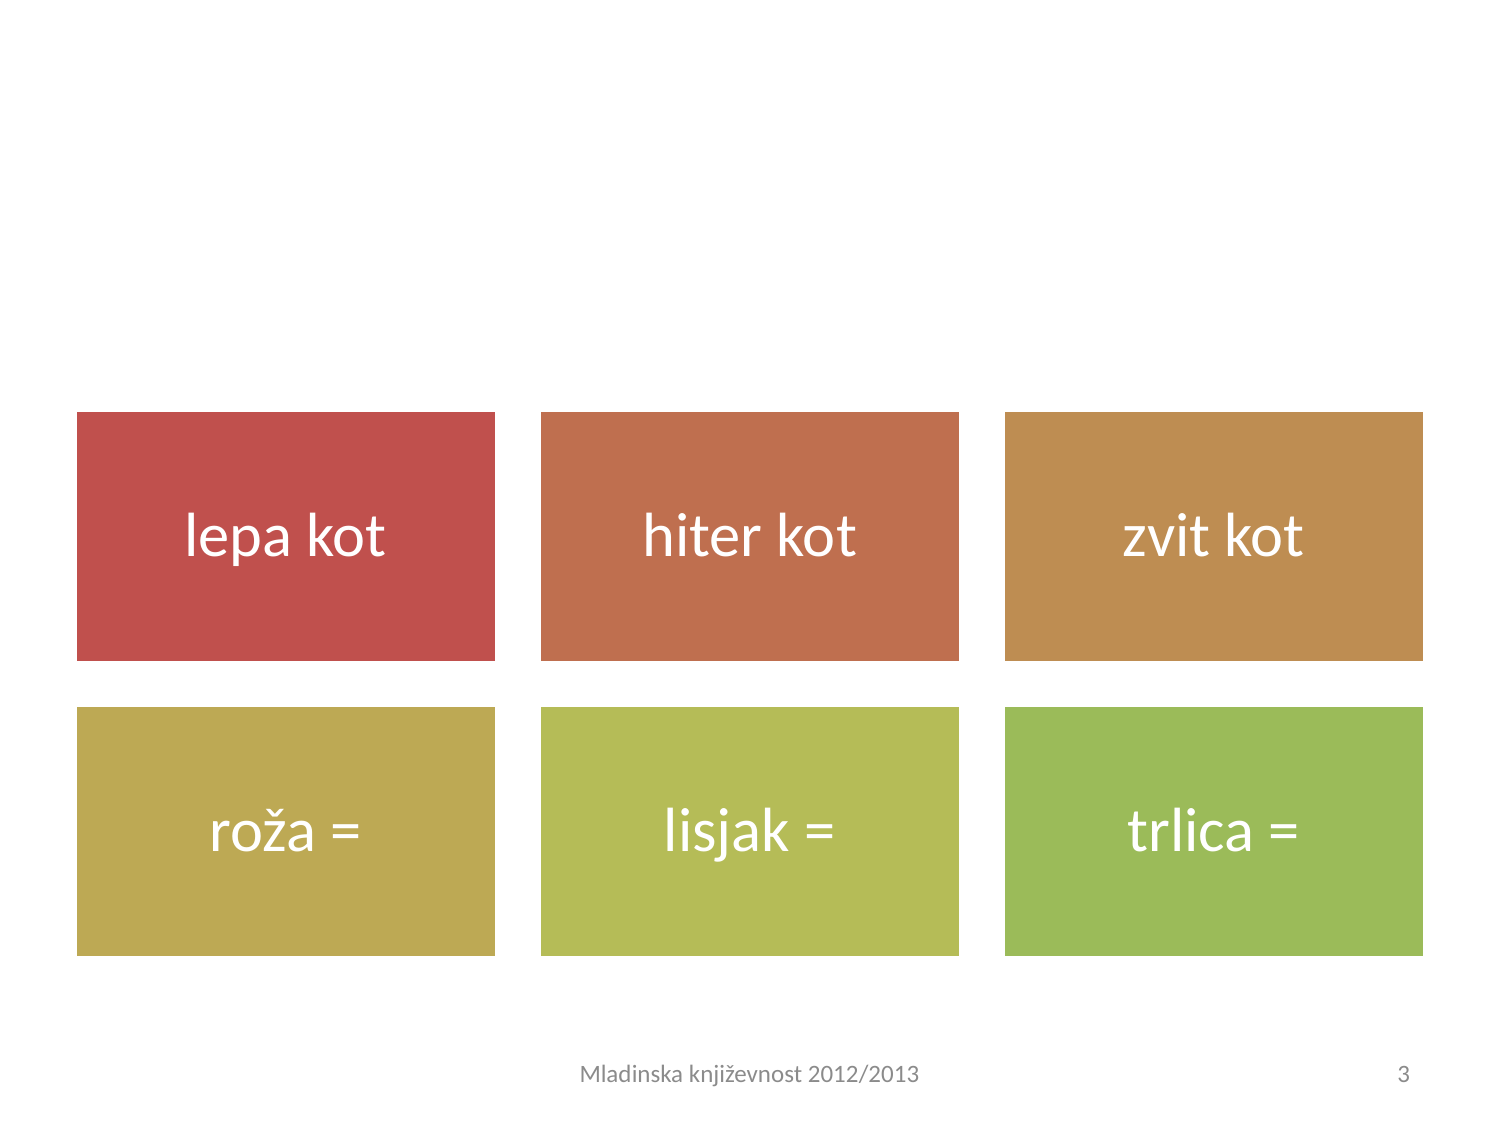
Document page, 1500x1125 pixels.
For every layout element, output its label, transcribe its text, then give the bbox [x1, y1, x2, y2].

text_box roža = [74, 704, 497, 958]
footer Mladinska književnost 2012/2013 [512, 1042, 988, 1103]
slide_number <number> [1074, 1042, 1425, 1103]
text_box lepa kot [74, 409, 497, 663]
text_box zvit kot [1003, 409, 1425, 663]
text_box lisjak = [538, 704, 961, 958]
text_box hiter kot [538, 409, 961, 663]
text_box trlica = [1003, 704, 1425, 958]
